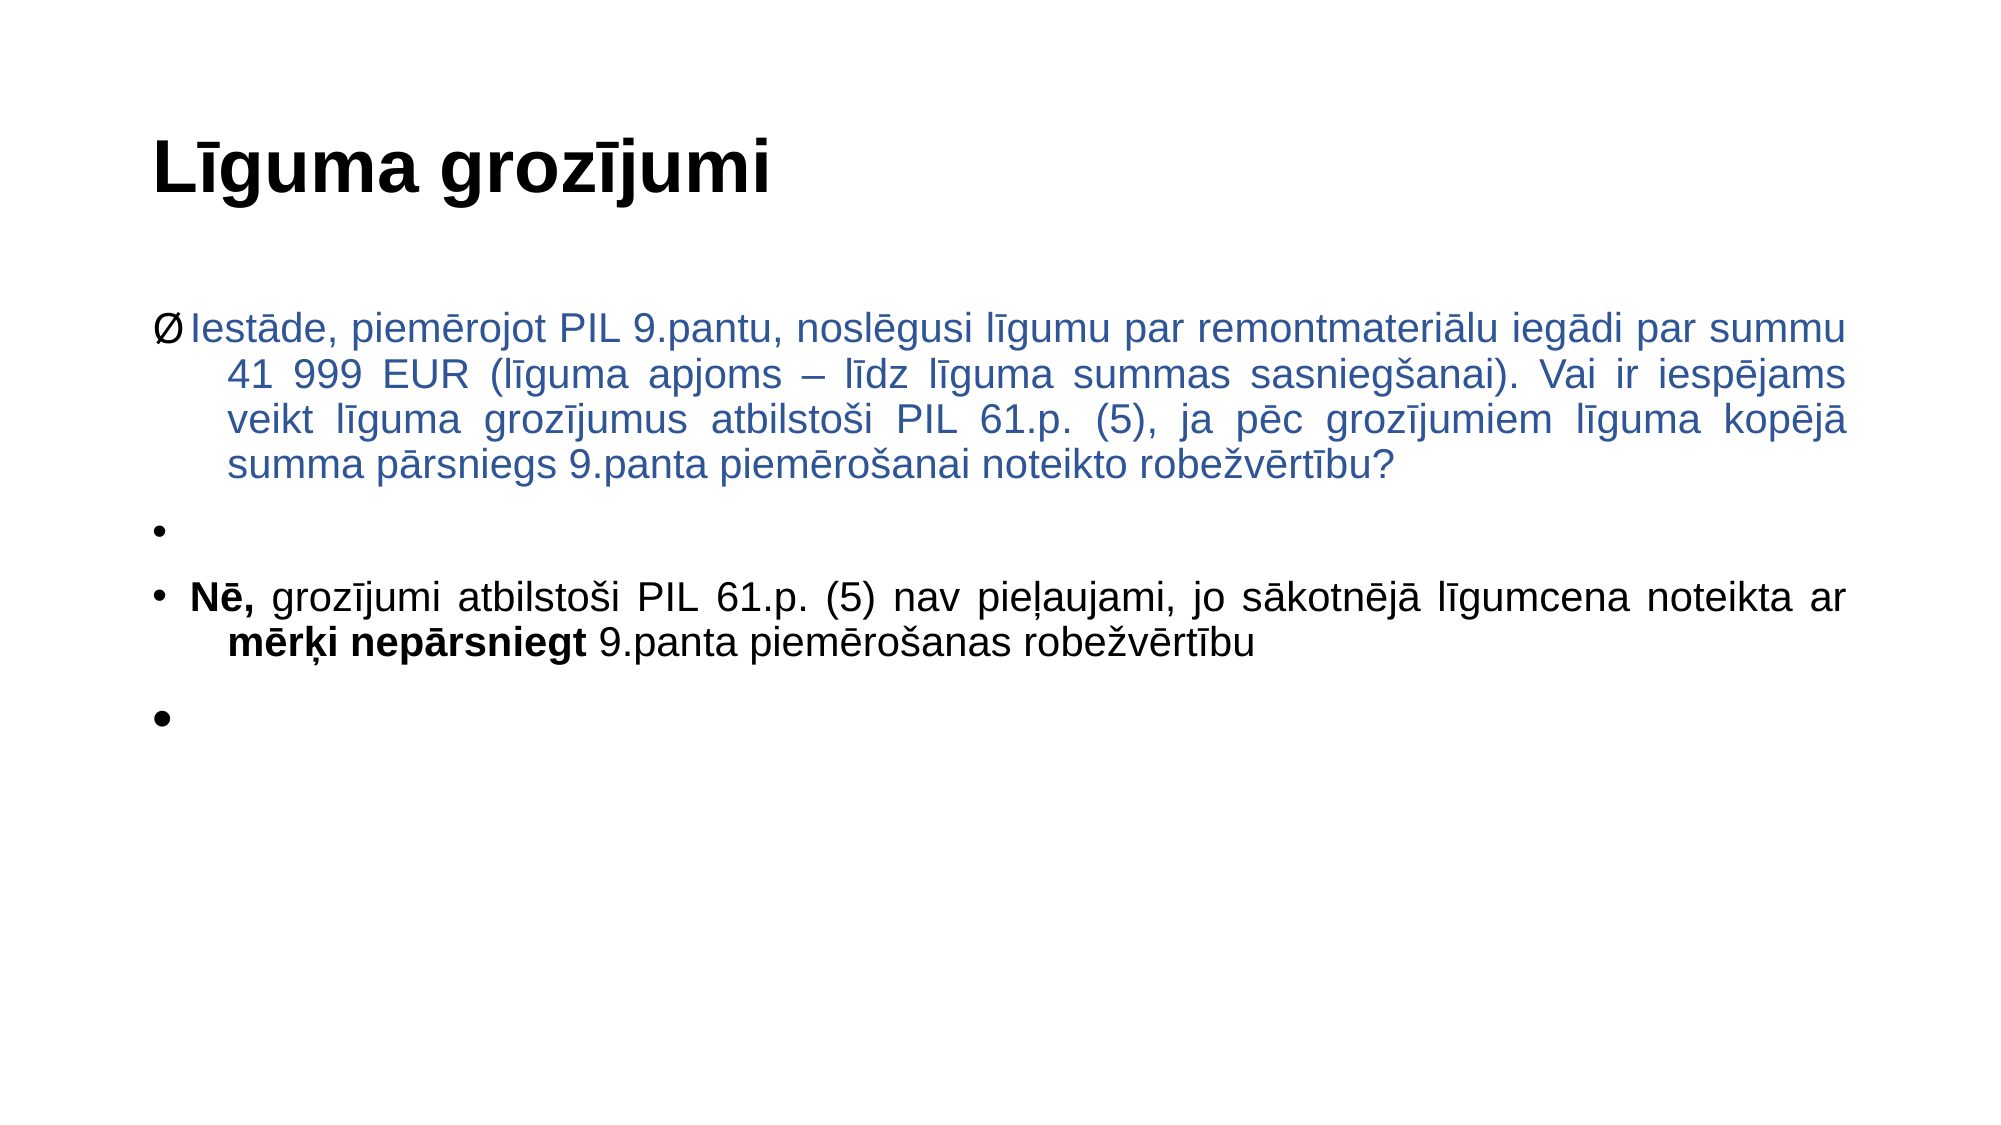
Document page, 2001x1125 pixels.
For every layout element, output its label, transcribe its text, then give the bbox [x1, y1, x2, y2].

list Iestāde, piemērojot PIL 9.pantu, noslēgusi līgumu par remontmateriālu iegādi par summu 41 999 EUR (līguma apjoms – līdz līguma summas sasniegšanai). Vai ir iespējams veikt līguma grozījumus atbilstoši PIL 61.p. (5), ja pēc grozījumiem līguma kopējā summa pārsniegs 9.panta piemērošanai noteikto robežvērtību? Nē, grozījumi atbilstoši PIL 61.p. (5) nav pieļaujami, jo sākotnējā līgumcena noteikta ar mērķi nepārsniegt 9.panta piemērošanas robežvērtību [137, 299, 1863, 1014]
title Līguma grozījumi [137, 59, 1863, 278]
